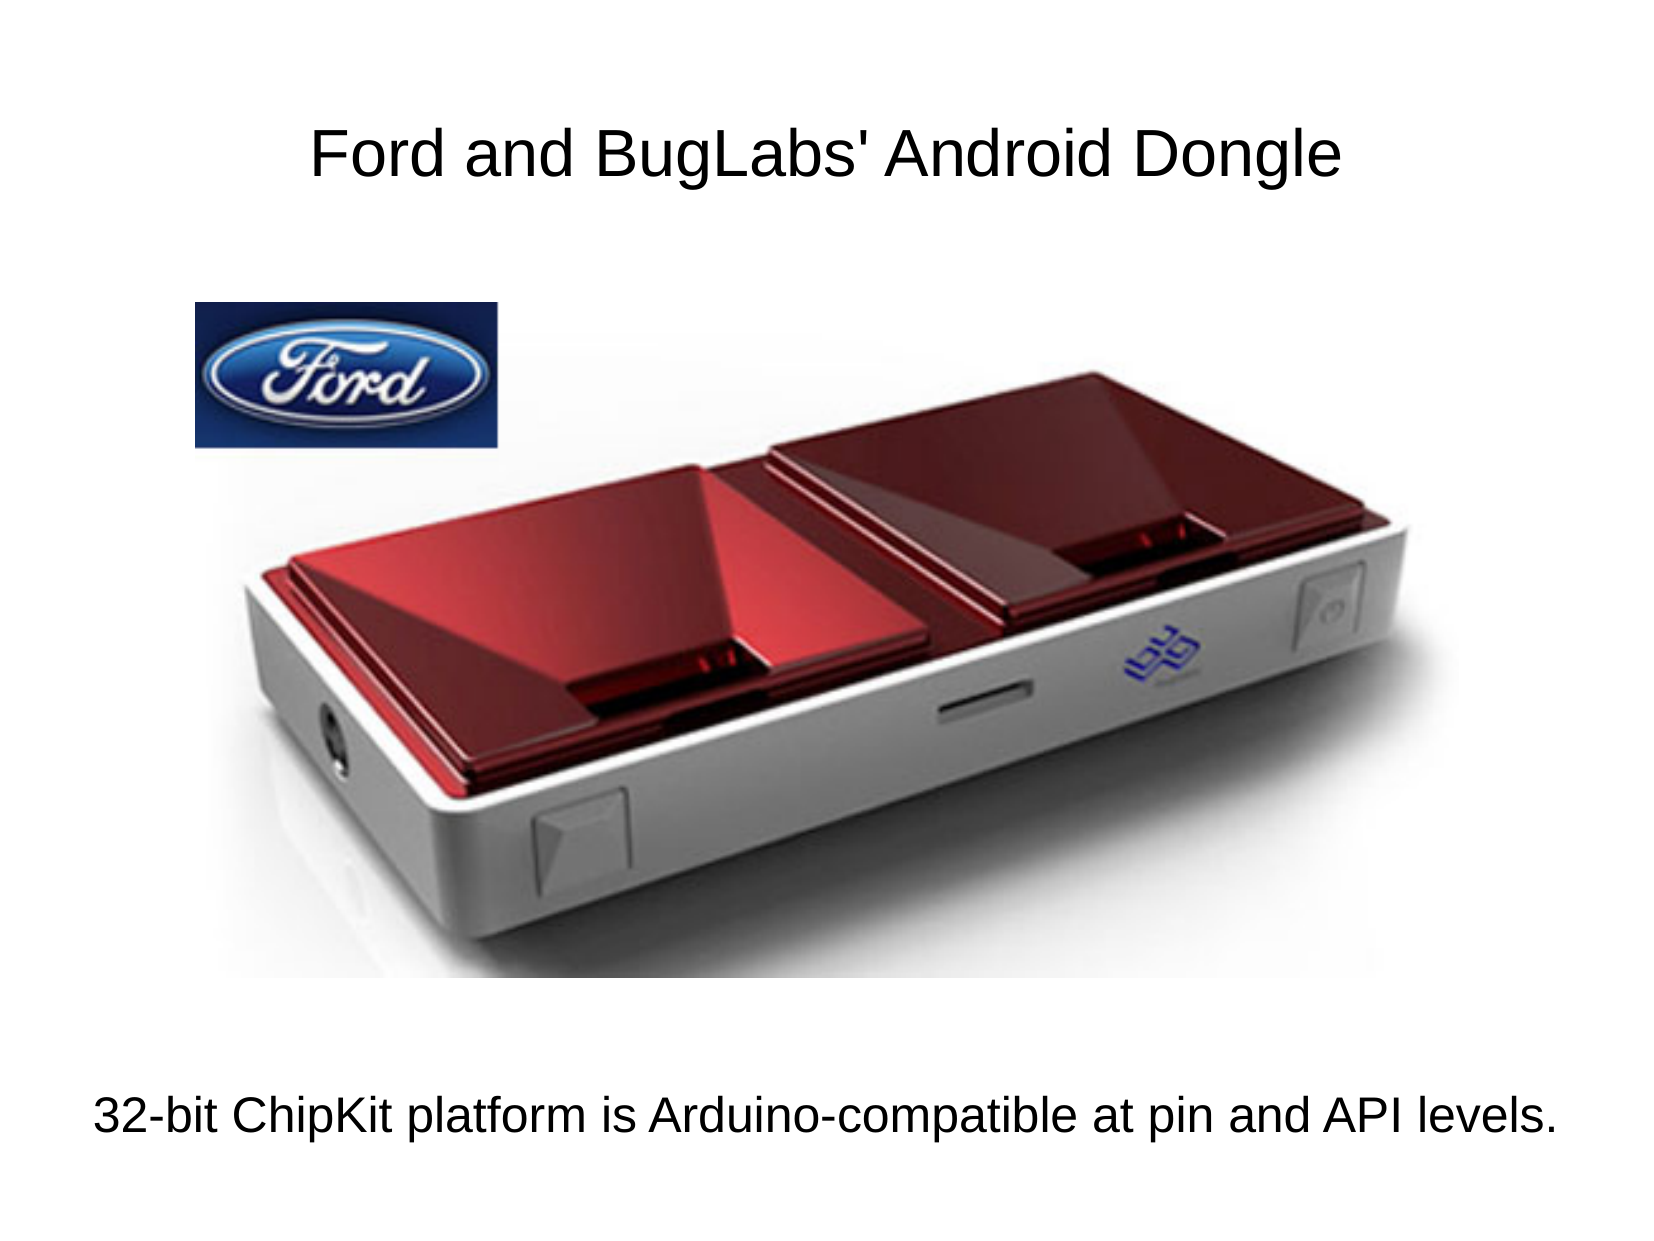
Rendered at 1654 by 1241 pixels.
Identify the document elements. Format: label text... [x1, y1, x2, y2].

text_box 32-bit ChipKit platform is Arduino-compatible at pin and API levels. [78, 1080, 1576, 1151]
picture [195, 302, 1459, 978]
title Ford and BugLabs' Android Dongle [82, 49, 1571, 257]
